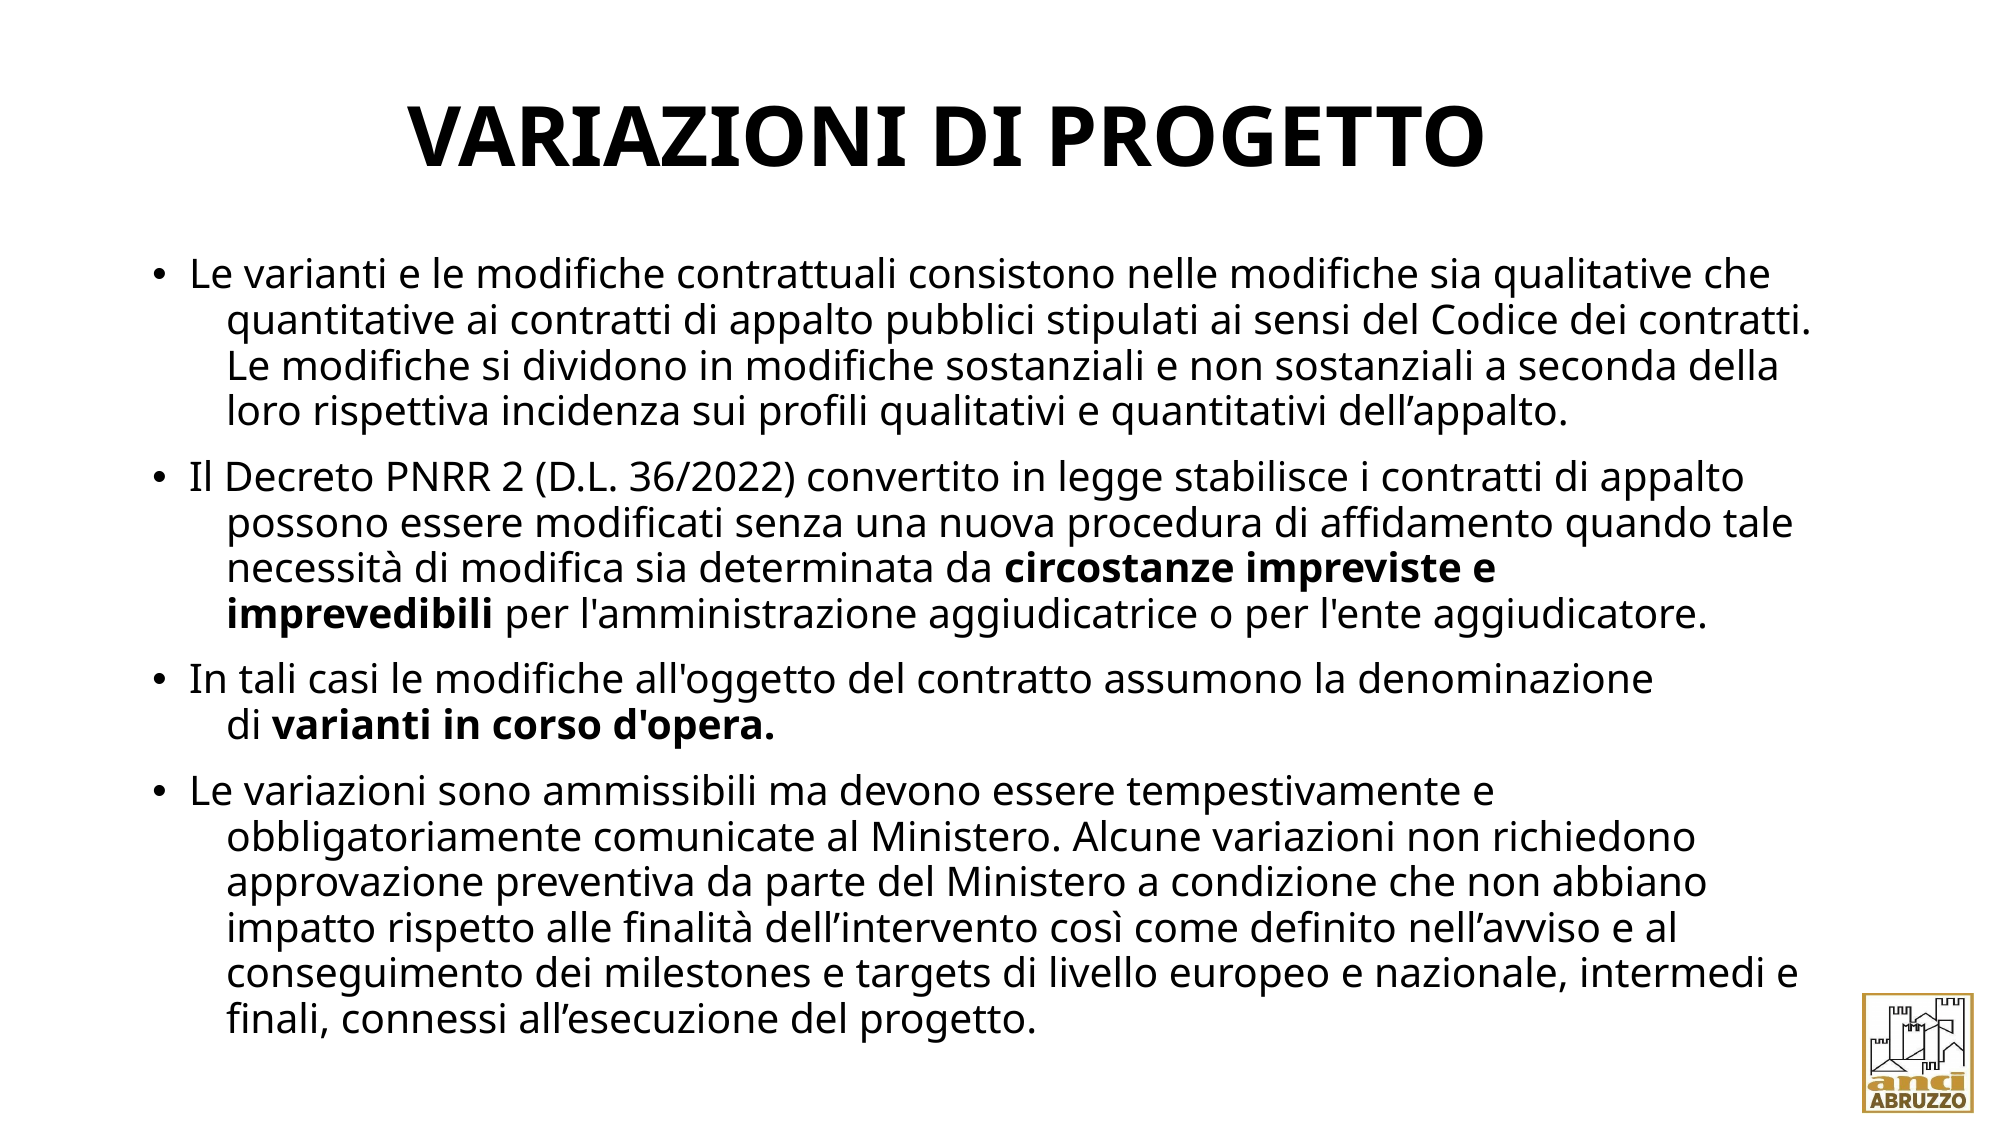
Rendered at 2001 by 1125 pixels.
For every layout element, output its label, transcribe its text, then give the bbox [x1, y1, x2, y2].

list Le varianti e le modifiche contrattuali consistono nelle modifiche sia qualitative che quantitative ai contratti di appalto pubblici stipulati ai sensi del Codice dei contratti. Le modifiche si dividono in modifiche sostanziali e non sostanziali a seconda della loro rispettiva incidenza sui profili qualitativi e quantitativi dell’appalto. Il Decreto PNRR 2 (D.L. 36/2022) convertito in legge stabilisce i contratti di appalto possono essere modificati senza una nuova procedura di affidamento quando tale necessità di modifica sia determinata da circostanze impreviste e imprevedibili per l'amministrazione aggiudicatrice o per l'ente aggiudicatore. In tali casi le modifiche all'oggetto del contratto assumono la denominazione di varianti in corso d'opera. Le variazioni sono ammissibili ma devono essere tempestivamente e obbligatoriamente comunicate al Ministero. Alcune variazioni non richiedono approvazione preventiva da parte del Ministero a condizione che non abbiano impatto rispetto alle finalità dell’intervento così come definito nell’avviso e al conseguimento dei milestones e targets di livello europeo e nazionale, intermedi e finali, connessi all’esecuzione del progetto. [137, 245, 1863, 1066]
title VARIAZIONI DI PROGETTO [95, 31, 1802, 249]
